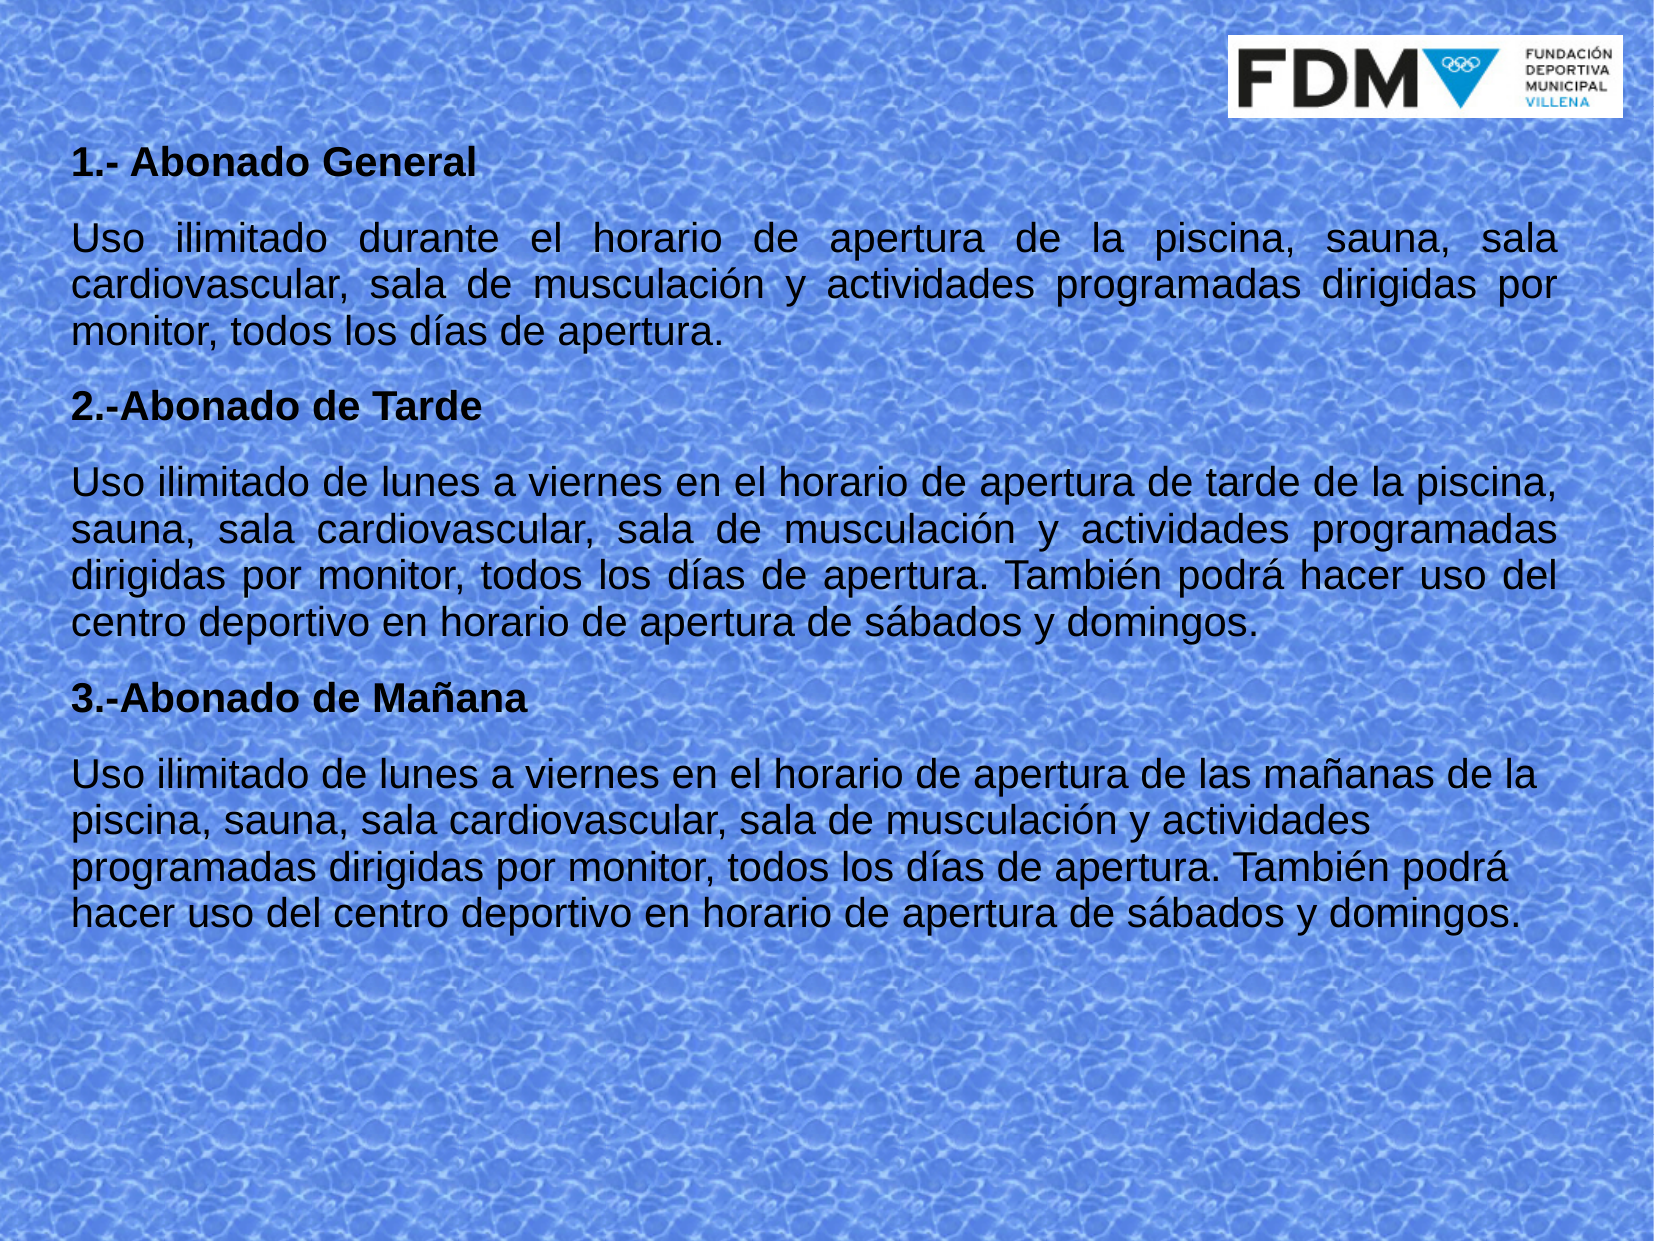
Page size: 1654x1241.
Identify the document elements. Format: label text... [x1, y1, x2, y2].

list 1.- Abonado General Uso ilimitado durante el horario de apertura de la piscina, sauna, sala cardiovascular, sala de musculación y actividades programadas dirigidas por monitor, todos los días de apertura. 2.-Abonado de Tarde Uso ilimitado de lunes a viernes en el horario de apertura de tarde de la piscina, sauna, sala cardiovascular, sala de musculación y actividades programadas dirigidas por monitor, todos los días de apertura. También podrá hacer uso del centro deportivo en horario de apertura de sábados y domingos. 3.-Abonado de Mañana Uso ilimitado de lunes a viernes en el horario de apertura de las mañanas de la piscina, sauna, sala cardiovascular, sala de musculación y actividades programadas dirigidas por monitor, todos los días de apertura. También podrá hacer uso del centro deportivo en horario de apertura de sábados y domingos. [70, 70, 1560, 1229]
picture [0, 0, 1654, 1241]
